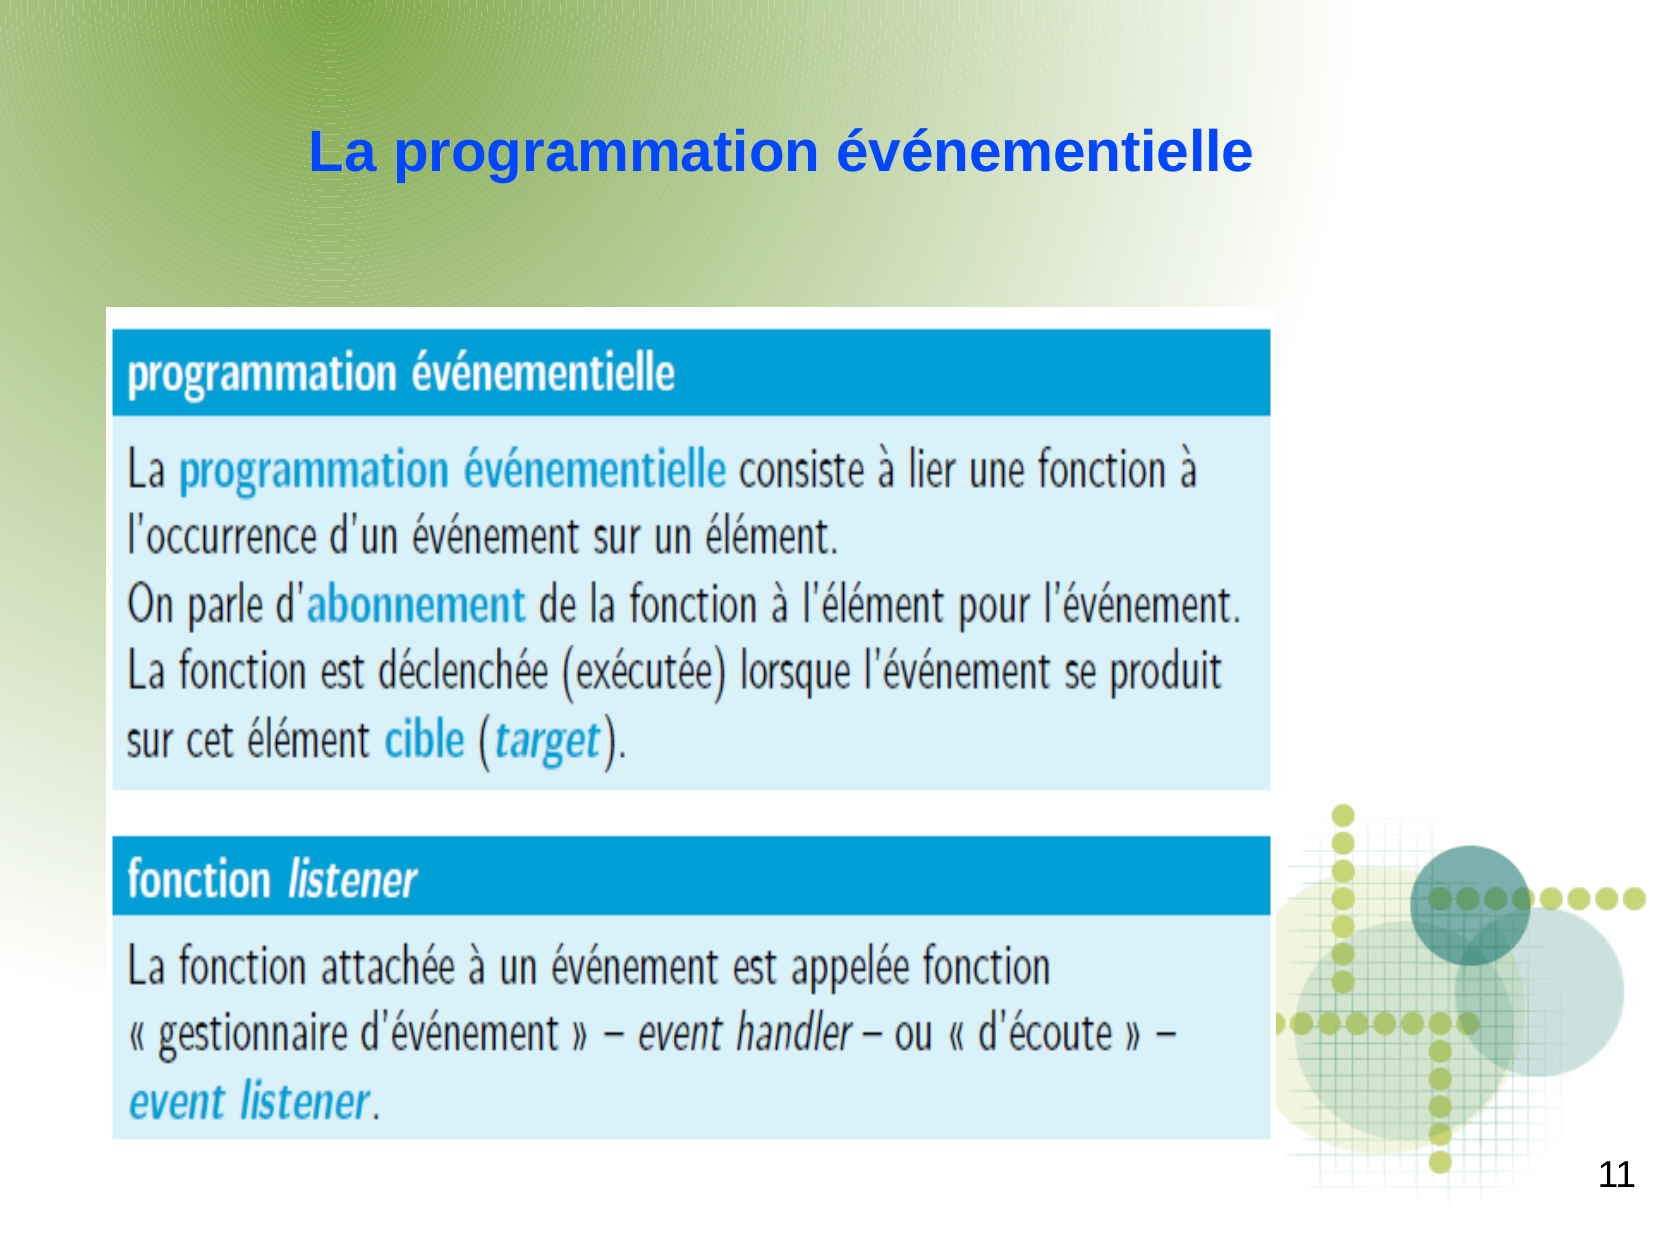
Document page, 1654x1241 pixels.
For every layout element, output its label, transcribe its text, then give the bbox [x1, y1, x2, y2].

text_box <numéro> [1582, 1145, 1654, 1217]
picture [106, 307, 1654, 1211]
title La programmation événementielle [76, 47, 1489, 255]
